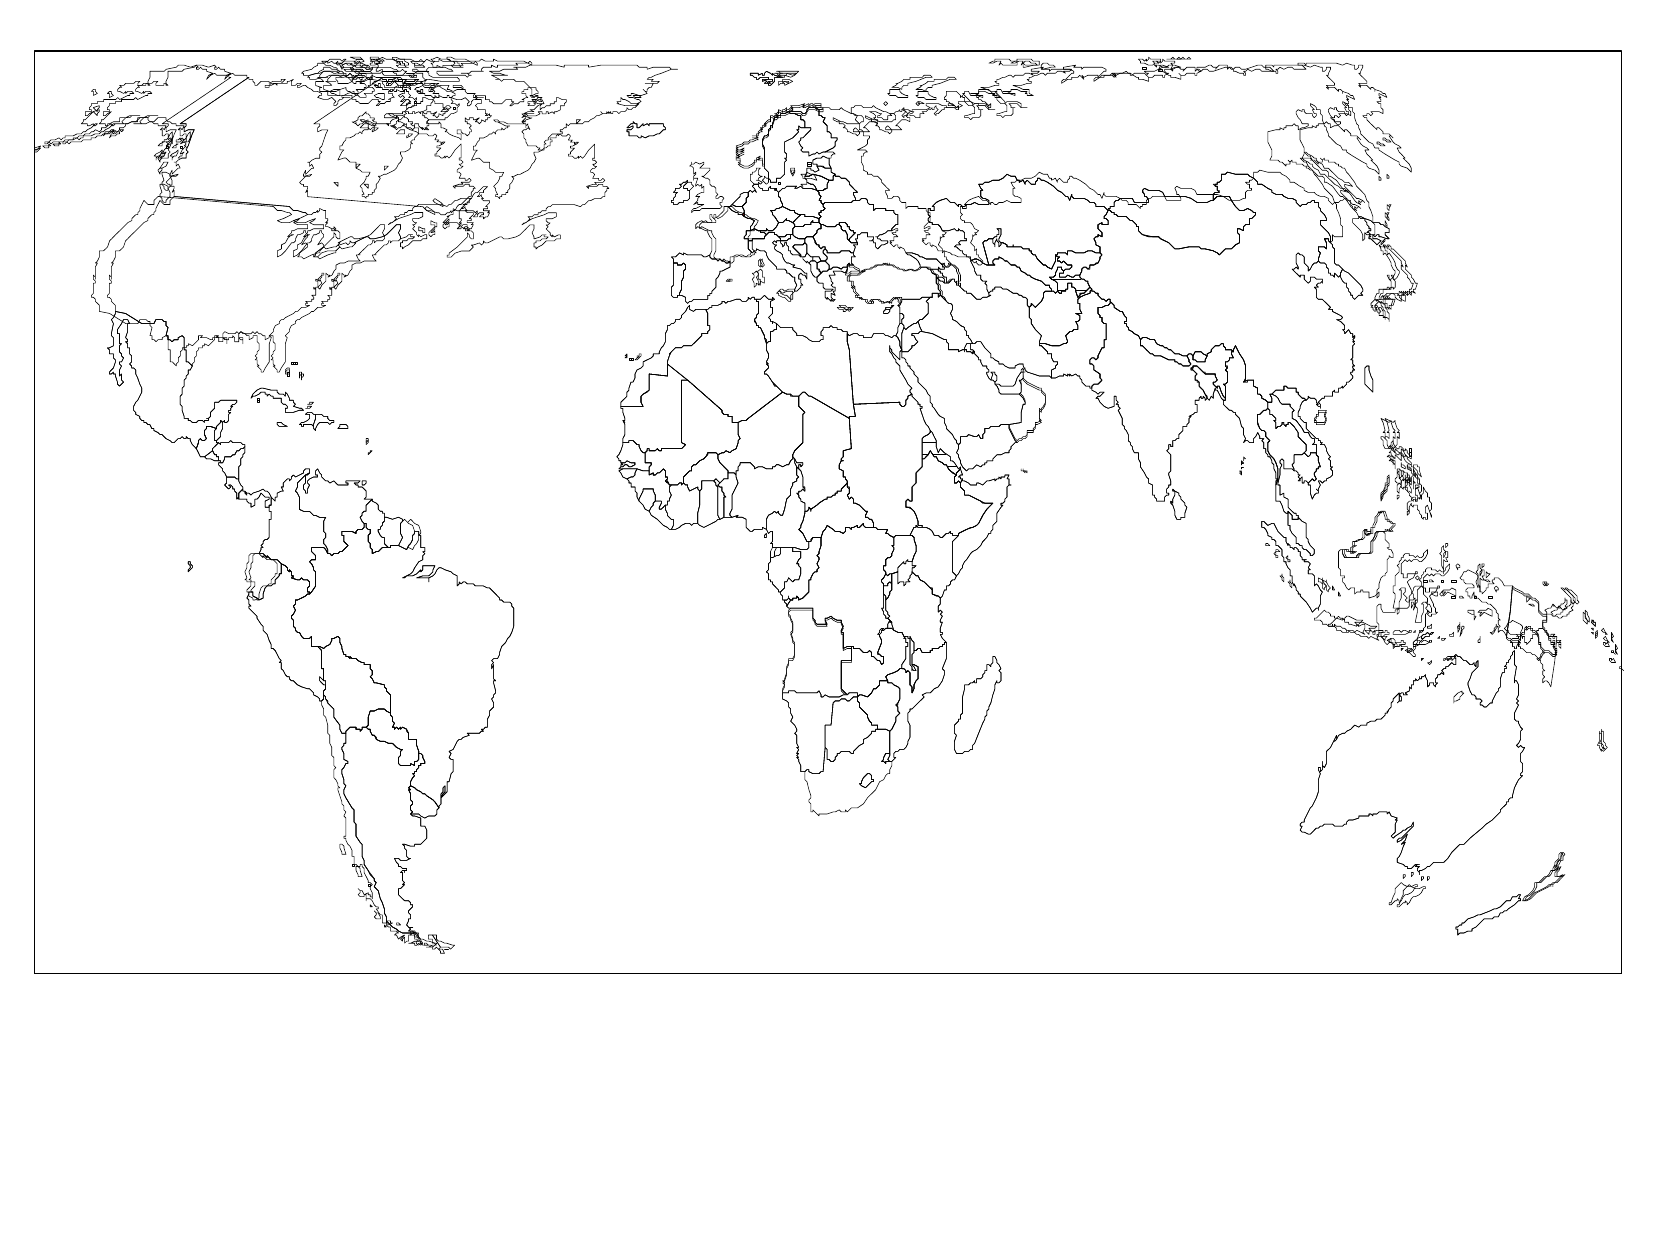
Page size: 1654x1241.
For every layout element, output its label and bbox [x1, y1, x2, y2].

text_box [936, 275, 941, 293]
text_box [667, 297, 854, 422]
text_box [782, 610, 877, 774]
text_box [295, 468, 415, 554]
text_box [955, 470, 963, 482]
text_box [337, 424, 348, 429]
text_box [840, 223, 853, 239]
text_box [923, 433, 958, 473]
text_box [1194, 353, 1206, 361]
text_box [882, 573, 891, 599]
text_box [881, 753, 890, 764]
text_box [808, 258, 820, 278]
text_box [616, 440, 820, 605]
text_box [1141, 338, 1189, 365]
text_box [859, 773, 874, 788]
text_box [1421, 632, 1434, 639]
text_box [883, 305, 894, 314]
text_box [896, 252, 1058, 471]
text_box [1170, 489, 1187, 520]
text_box [1267, 394, 1319, 484]
text_box [1052, 268, 1090, 298]
text_box [910, 525, 959, 598]
text_box [901, 636, 917, 686]
text_box [1366, 367, 1372, 389]
text_box [1194, 367, 1224, 401]
text_box [196, 423, 245, 479]
text_box [277, 422, 288, 427]
text_box [1603, 636, 1610, 643]
text_box [299, 412, 334, 431]
text_box [250, 388, 304, 413]
text_box [285, 369, 290, 377]
